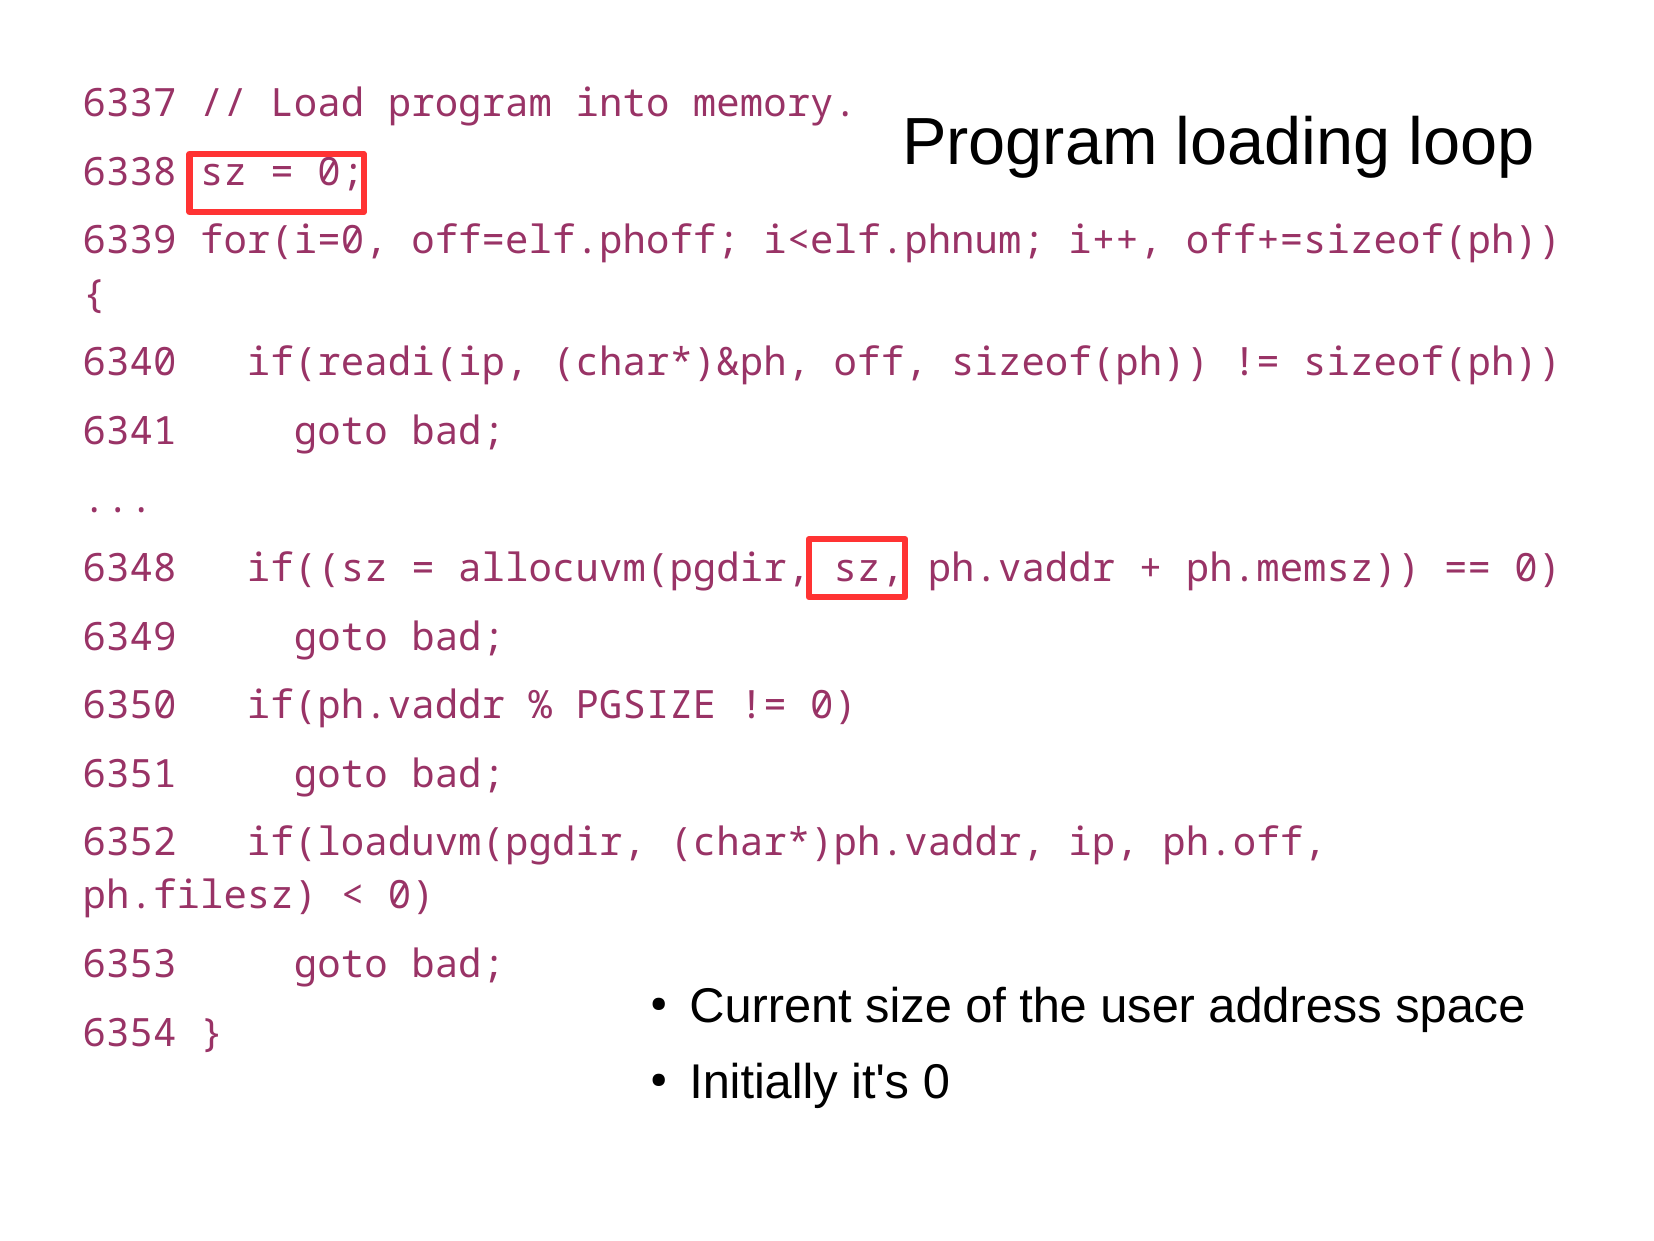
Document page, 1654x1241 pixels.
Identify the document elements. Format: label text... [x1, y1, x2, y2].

list Current size of the user address space Initially it's 0 [637, 978, 1530, 1126]
title Program loading loop [825, 37, 1613, 245]
list 6337 // Load program into memory. 6338 sz = 0; 6339 for(i=0, off=elf.phoff; i<elf.phnum; i++, off+=sizeof(ph)){ 6340 if(readi(ip, (char*)&ph, off, sizeof(ph)) != sizeof(ph)) 6341 goto bad; ... 6348 if((sz = allocuvm(pgdir, sz, ph.vaddr + ph.memsz)) == 0) 6349 goto bad; 6350 if(ph.vaddr % PGSIZE != 0) 6351 goto bad; 6352 if(loaduvm(pgdir, (char*)ph.vaddr, ip, ph.off, ph.filesz) < 0) 6353 goto bad; 6354 } [82, 75, 1571, 1163]
